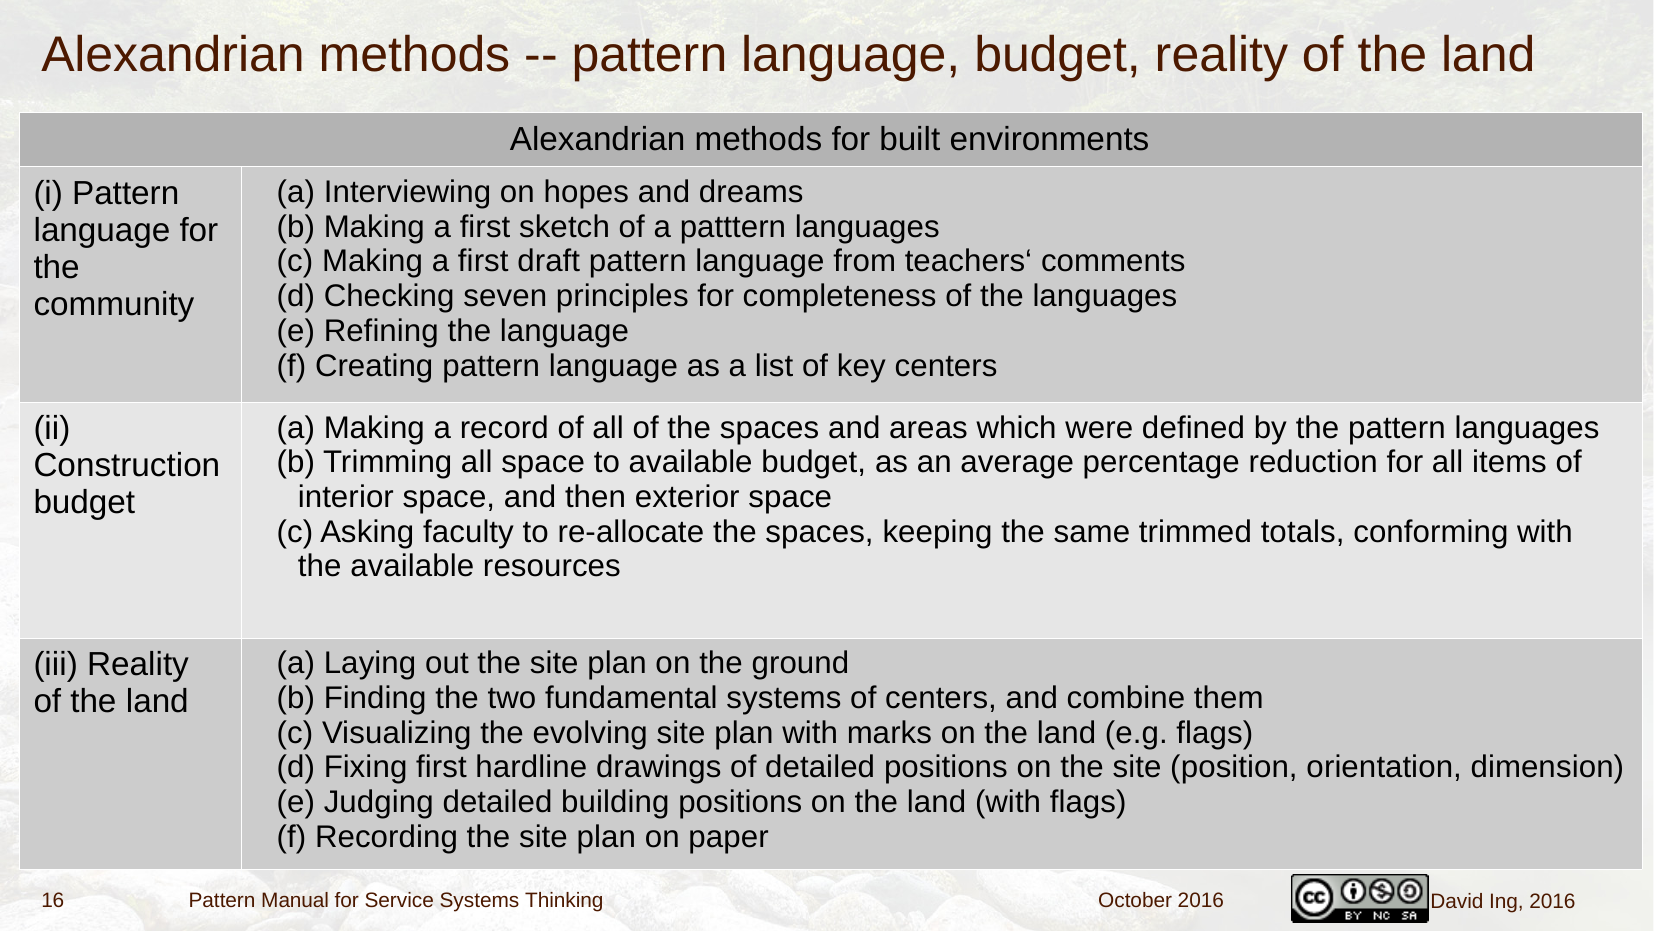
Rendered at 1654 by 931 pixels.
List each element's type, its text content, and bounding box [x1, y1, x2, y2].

table_cell (a) Laying out the site plan on the ground (b) Finding the two fundamental systems of centers, and combine them (c) Visualizing the evolving site plan with marks on the land (e.g. flags) (d) Fixing first hardline drawings of detailed positions on the site (position, orientation, dimension) (e) Judging detailed building positions on the land (with flags) (f) Recording the site plan on paper [242, 639, 1642, 869]
table_cell (ii) Construction budget [20, 403, 241, 638]
table_header Alexandrian methods for built environments [20, 113, 1642, 166]
table_cell (iii) Reality of the land [20, 639, 241, 869]
title Alexandrian methods -- pattern language, budget, reality of the land [41, 30, 1613, 112]
picture [0, 0, 1654, 931]
table_cell (a) Making a record of all of the spaces and areas which were defined by the pattern languages (b) Trimming all space to available budget, as an average percentage reduction for all items of interior space, and then exterior space (c) Asking faculty to re-allocate the spaces, keeping the same trimmed totals, conforming with the available resources [242, 403, 1642, 638]
table_cell (a) Interviewing on hopes and dreams (b) Making a first sketch of a patttern languages (c) Making a first draft pattern language from teachers‘ comments (d) Checking seven principles for completeness of the languages (e) Refining the language (f) Creating pattern language as a list of key centers [242, 167, 1642, 402]
table_cell (i) Pattern language for the community [20, 167, 241, 402]
